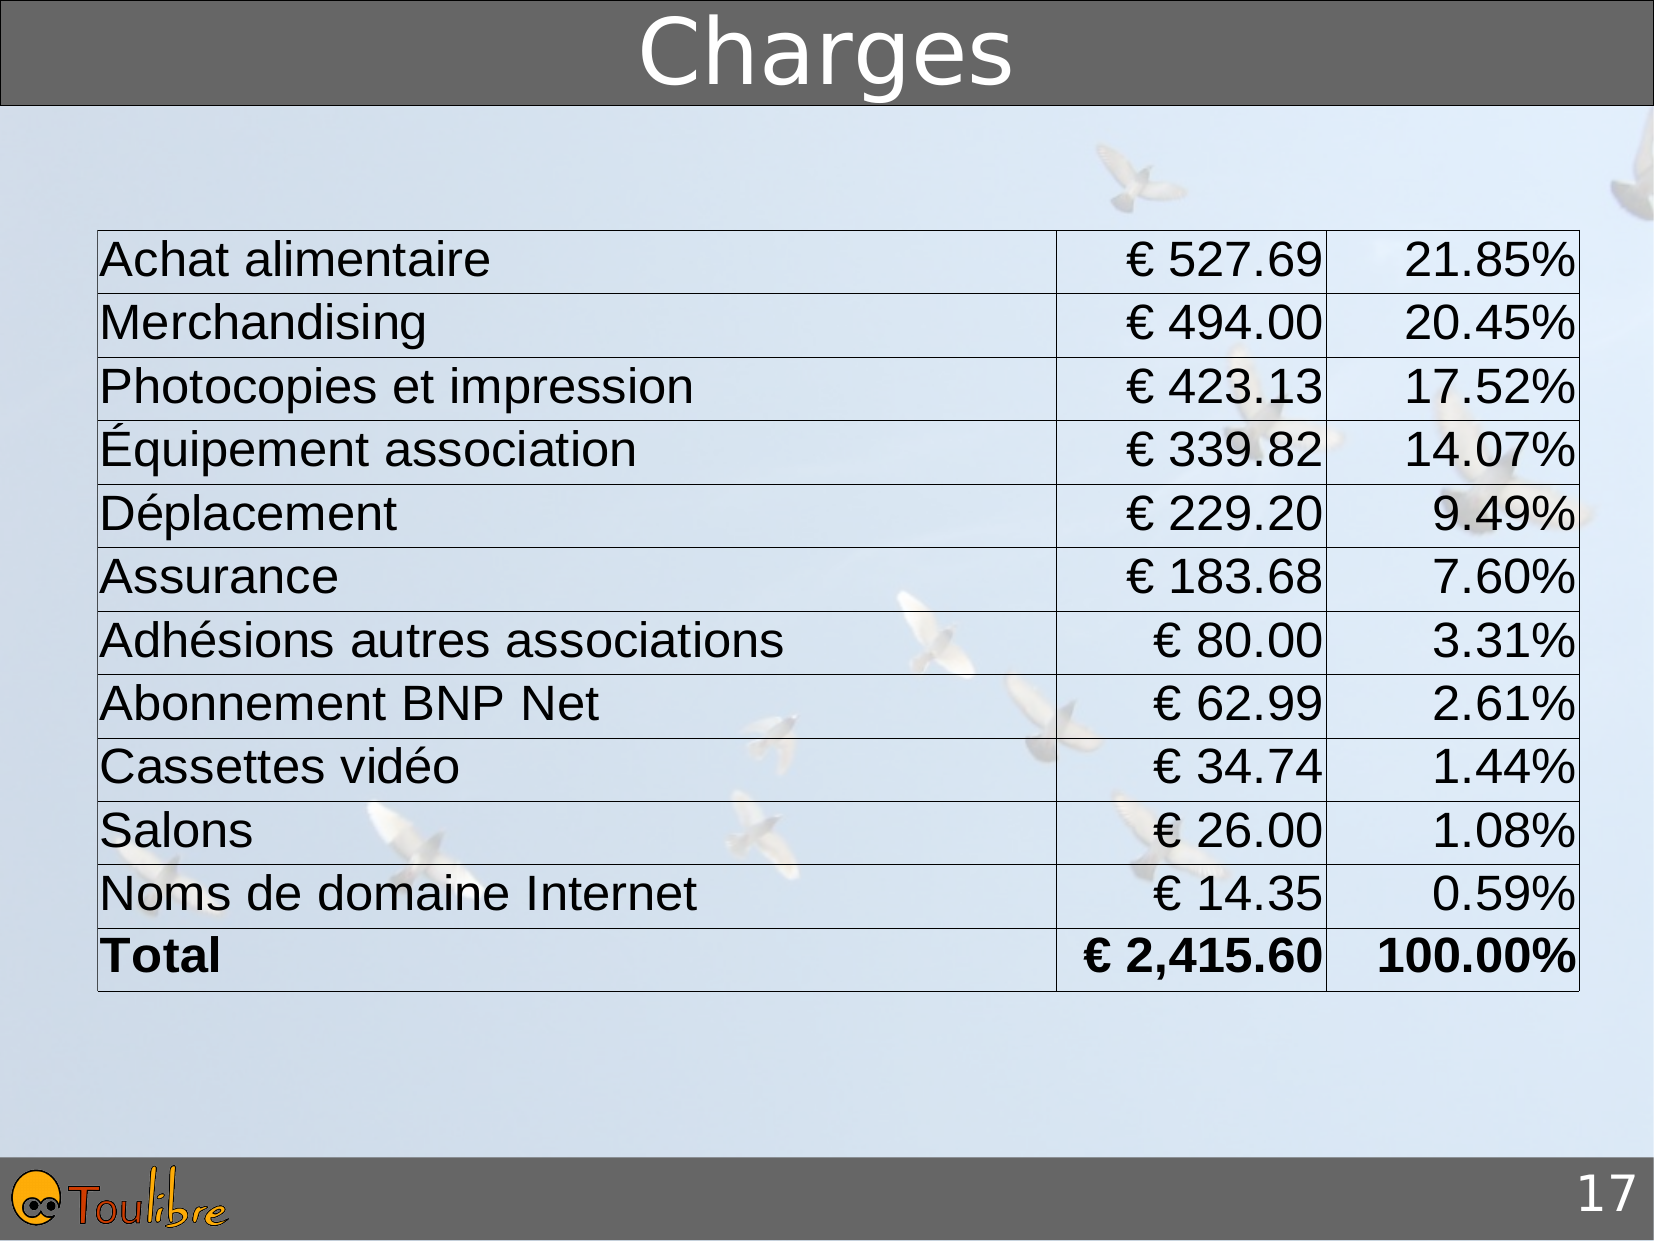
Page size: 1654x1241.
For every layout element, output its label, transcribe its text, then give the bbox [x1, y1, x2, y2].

picture [11, 1165, 229, 1228]
chart [97, 229, 1654, 994]
title Charges [0, 0, 1654, 107]
